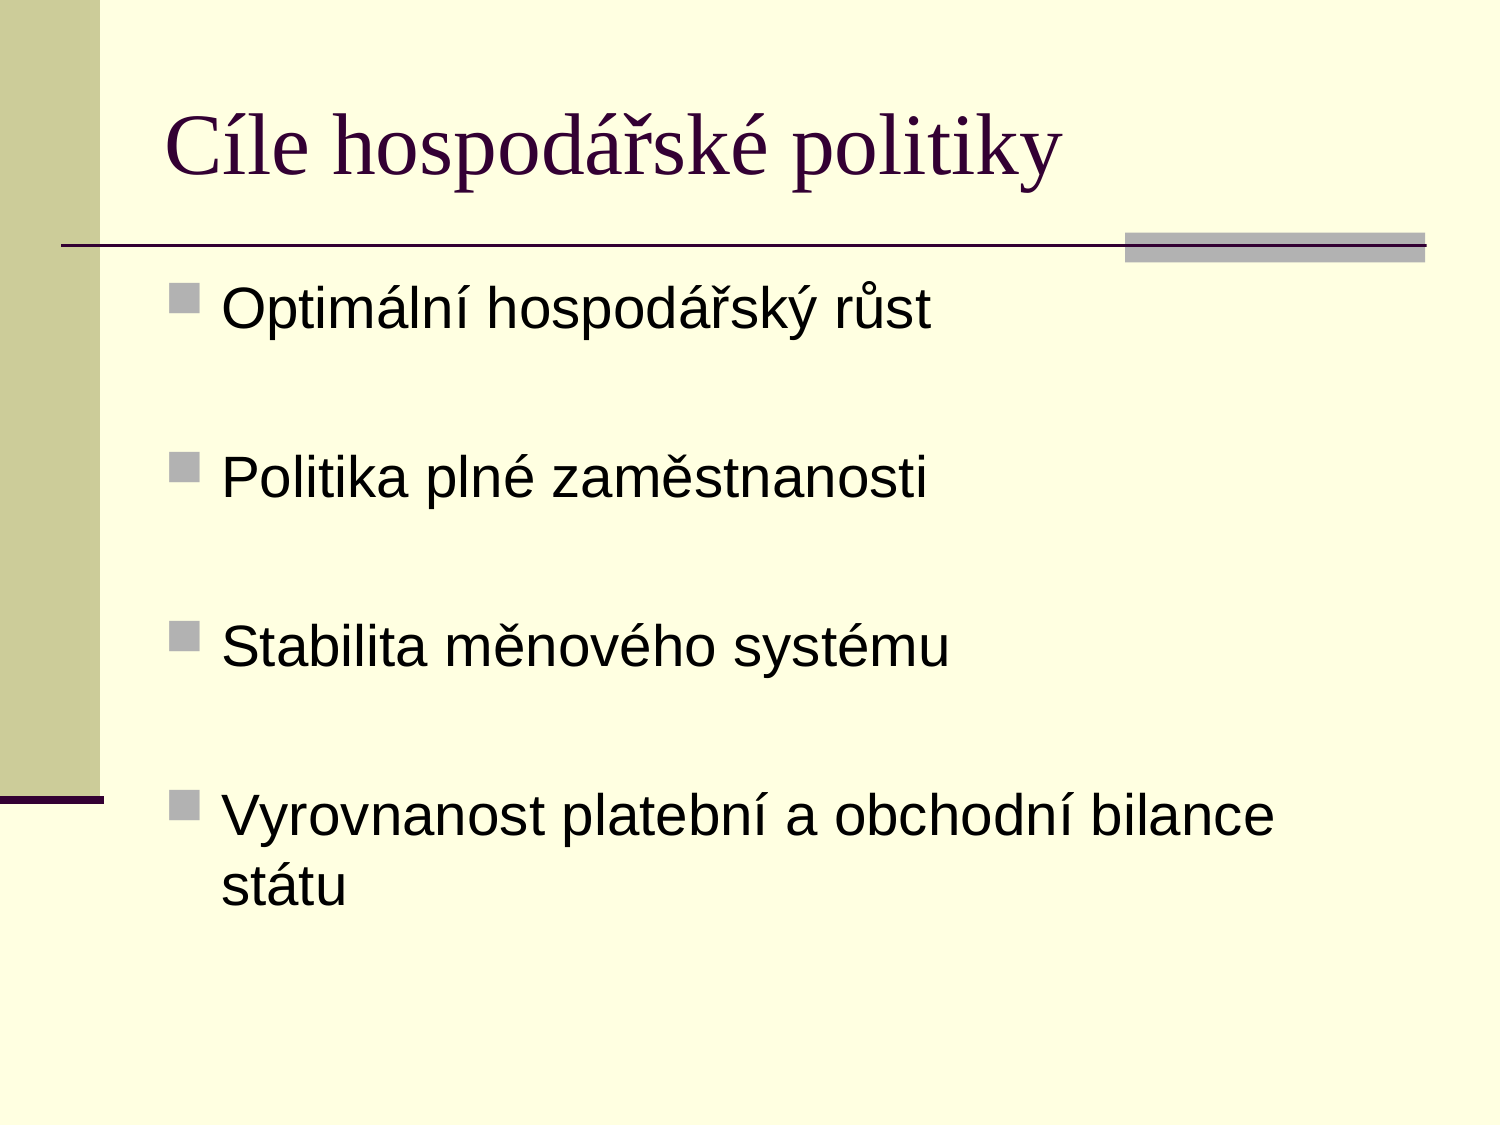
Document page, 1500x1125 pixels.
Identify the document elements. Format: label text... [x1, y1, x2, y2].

list Optimální hospodářský růst Politika plné zaměstnanosti Stabilita měnového systému Vyrovnanost platební a obchodní bilance státu [150, 262, 1426, 1010]
title Cíle hospodářské politiky [150, 45, 1426, 234]
